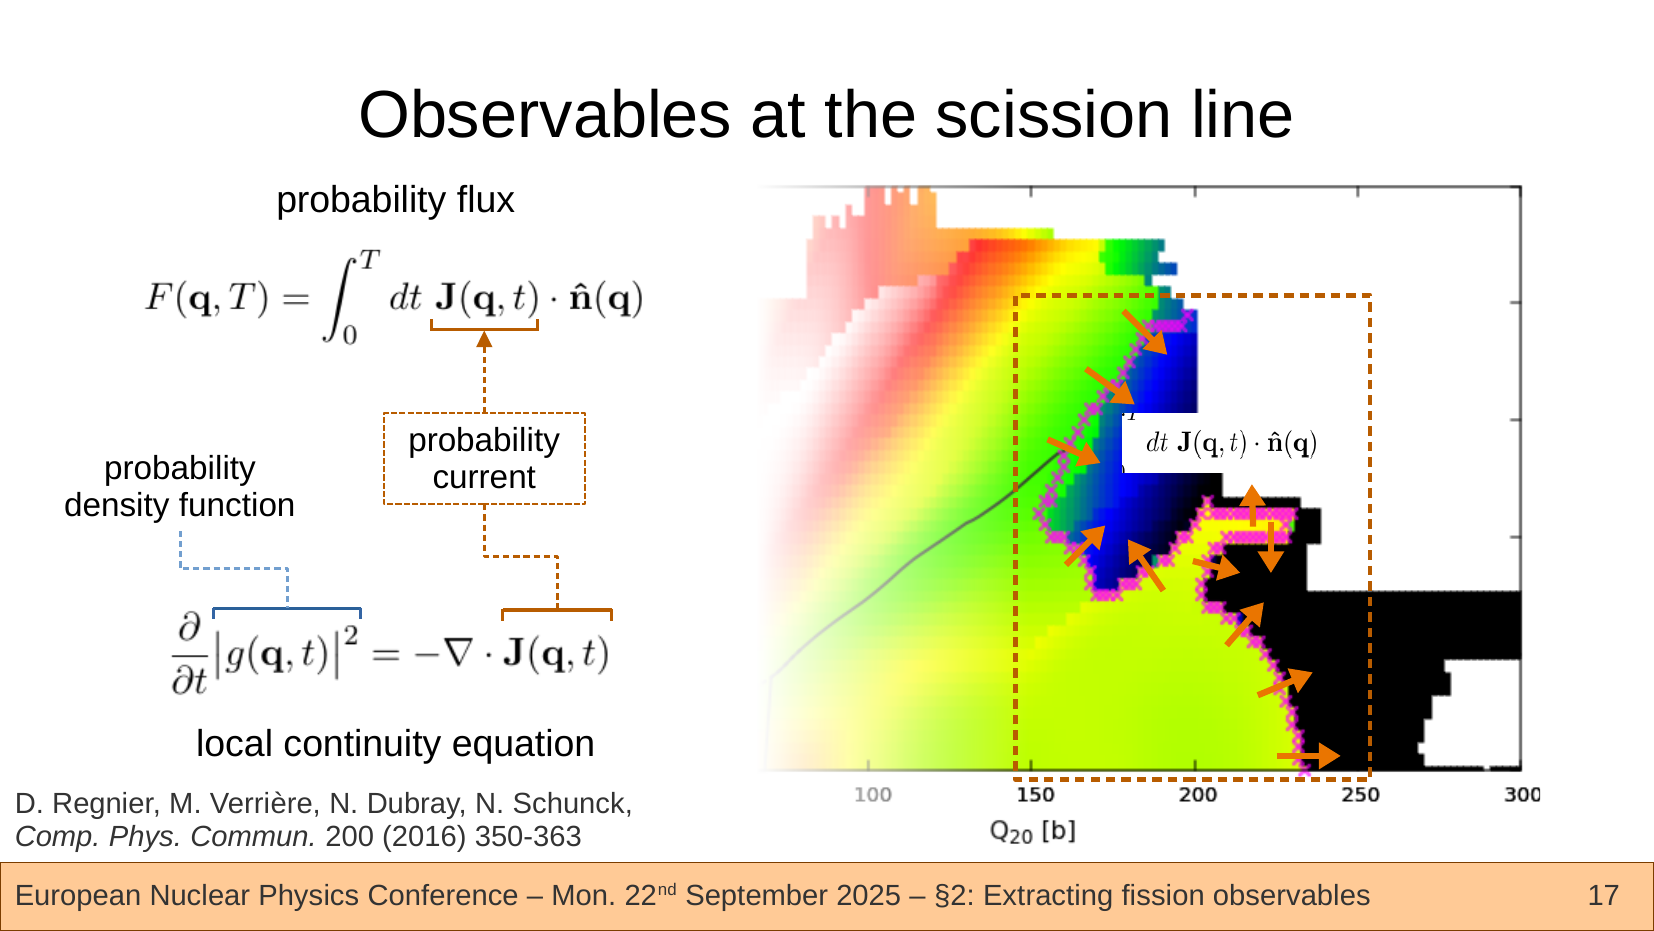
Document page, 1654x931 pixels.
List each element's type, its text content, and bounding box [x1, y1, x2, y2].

picture [141, 242, 650, 352]
text_box probability current [383, 413, 585, 505]
text_box D. Regnier, M. Verrière, N. Dubray, N. Schunck, Comp. Phys. Commun. 200 (2016) 350-363 [0, 779, 662, 854]
picture [1028, 165, 1541, 862]
text_box local continuity equation [159, 714, 632, 772]
text_box [1388, 862, 1654, 931]
picture [166, 602, 625, 703]
text_box probability flux [159, 171, 632, 229]
text_box probability density function [35, 442, 325, 532]
title Observables at the scission line [183, 37, 1471, 193]
text_box European Nuclear Physics Conference – Mon. 22nd September 2025 – §2: Extracting fission observables [0, 854, 1388, 931]
text_box <number> [1471, 862, 1635, 929]
text_box [425, 193, 1028, 854]
